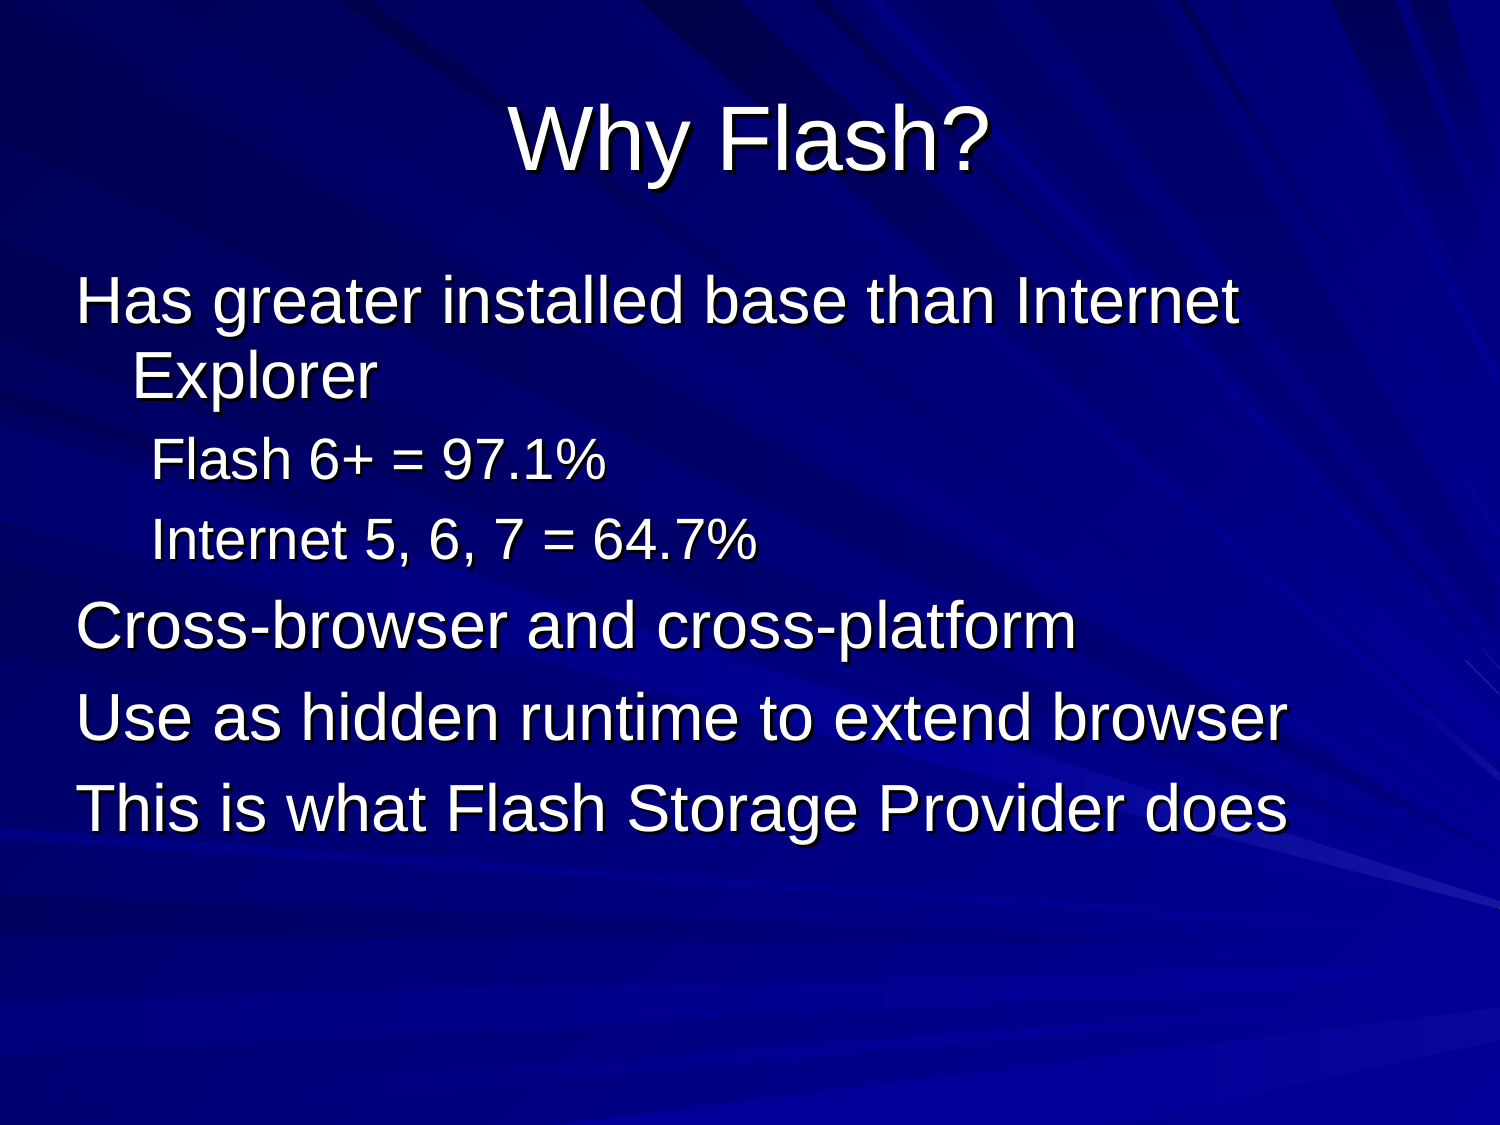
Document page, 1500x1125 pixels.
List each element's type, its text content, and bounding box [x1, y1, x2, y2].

list Has greater installed base than Internet Explorer Flash 6+ = 97.1% Internet 5, 6, 7 = 64.7% Cross-browser and cross-platform Use as hidden runtime to extend browser This is what Flash Storage Provider does [75, 263, 1425, 1006]
title Why Flash? [75, 44, 1425, 233]
